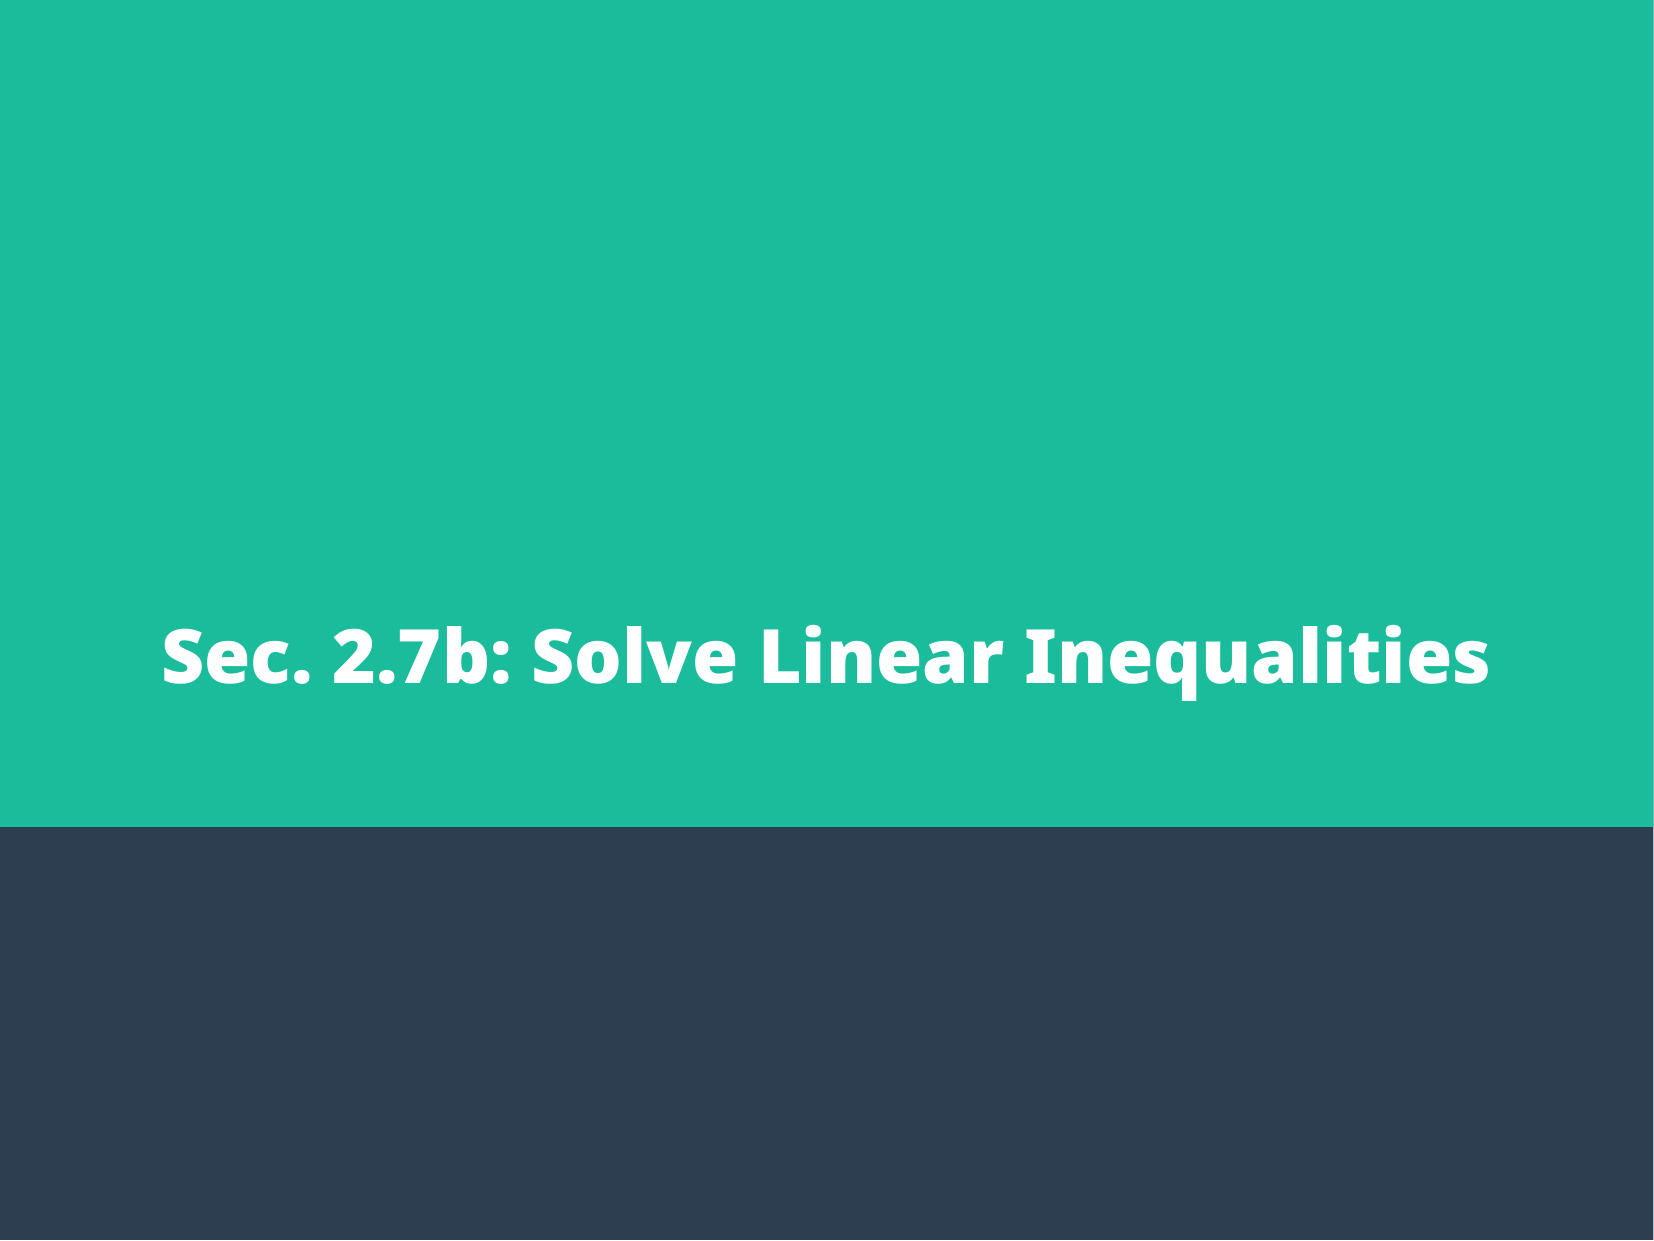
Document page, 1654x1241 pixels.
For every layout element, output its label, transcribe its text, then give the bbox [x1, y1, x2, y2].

title Sec. 2.7b: Solve Linear Inequalities [59, 480, 1595, 778]
